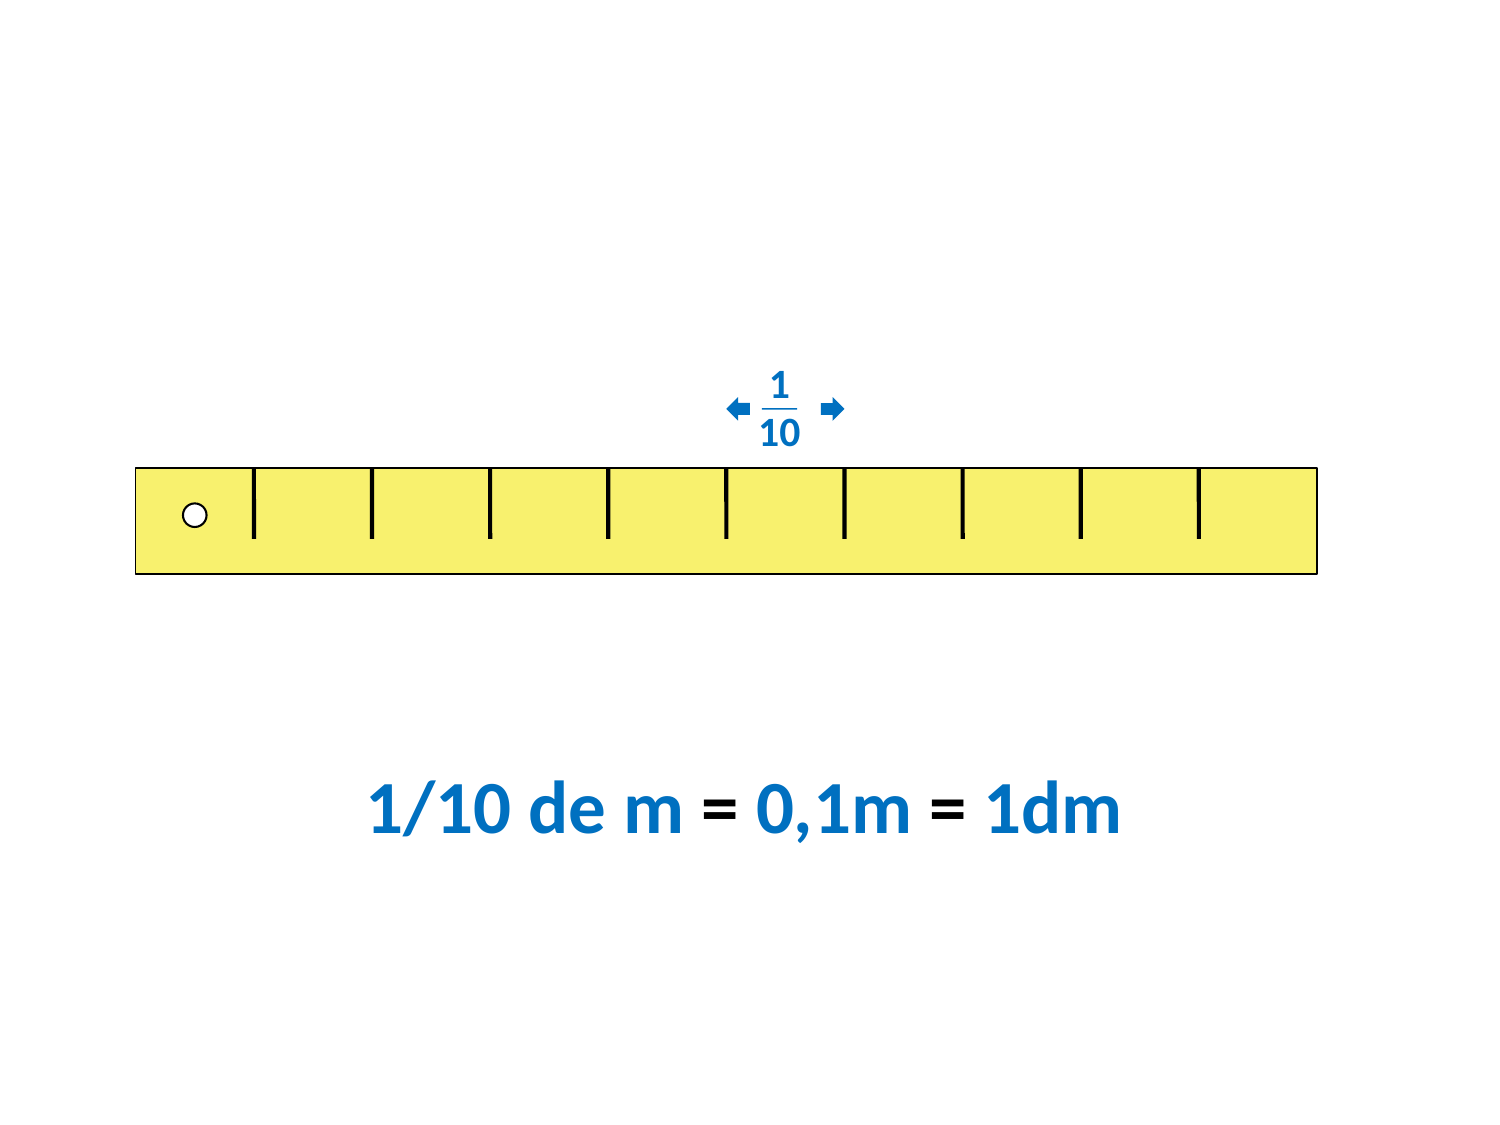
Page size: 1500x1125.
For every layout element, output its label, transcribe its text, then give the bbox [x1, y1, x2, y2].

text_box [821, 397, 845, 421]
text_box 1 [749, 349, 809, 397]
text_box [135, 467, 1317, 575]
text_box 1/10 de m = 0,1m = 1dm [64, 751, 1424, 857]
text_box [726, 397, 738, 421]
text_box 10 [738, 397, 821, 462]
